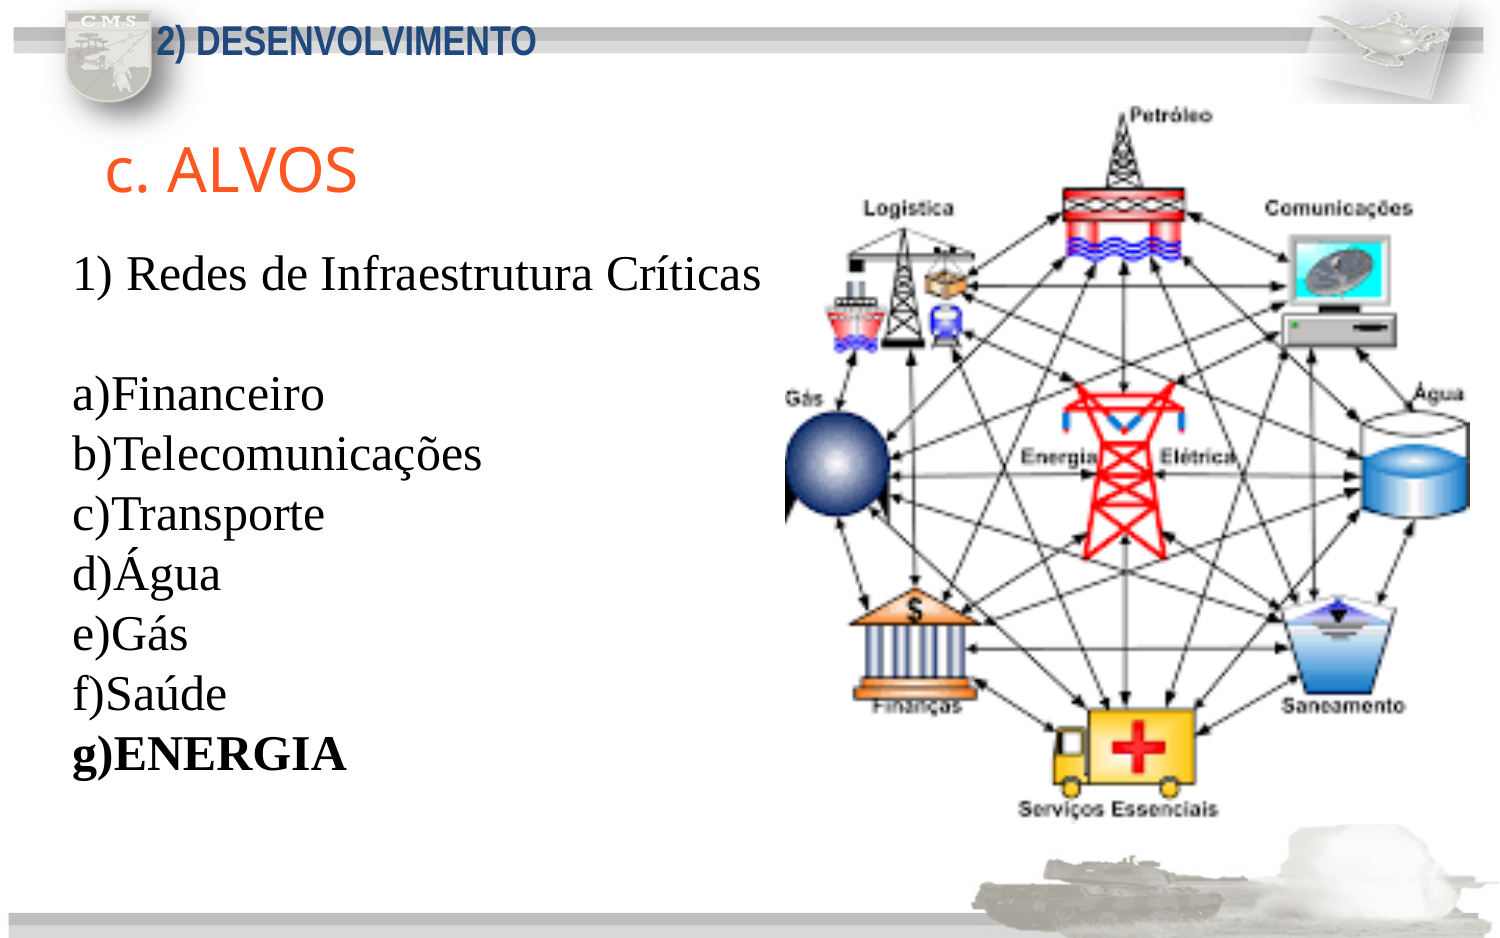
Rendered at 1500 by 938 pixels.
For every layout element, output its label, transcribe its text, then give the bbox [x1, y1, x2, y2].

picture [0, 0, 1500, 938]
text_box 1) Redes de Infraestrutura Críticas a)Financeiro b)Telecomunicações c)Transporte d)Água e)Gás f)Saúde g)ENERGIA [57, 232, 840, 690]
text_box c. ALVOS [90, 122, 526, 210]
text_box 2) DESENVOLVIMENTO [141, 6, 1483, 72]
